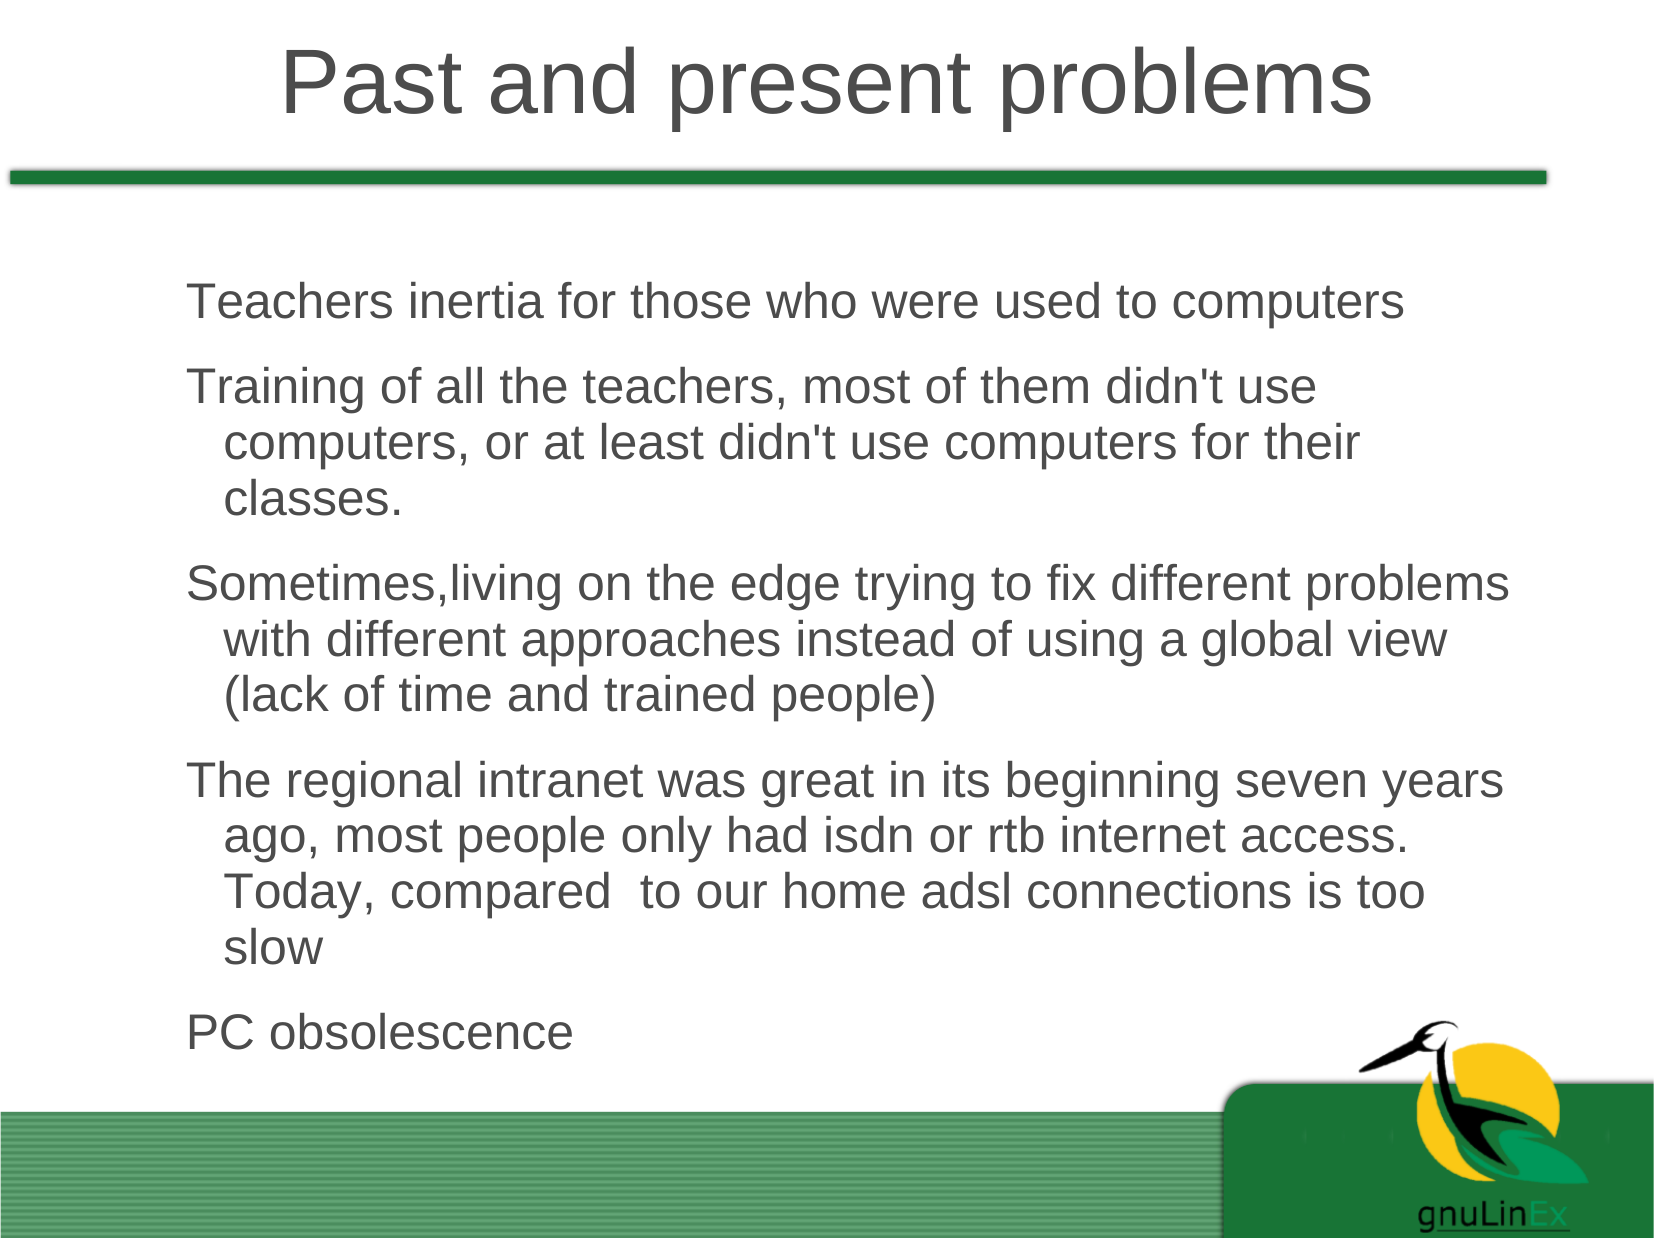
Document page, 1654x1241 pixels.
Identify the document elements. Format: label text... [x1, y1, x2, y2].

title Past and present problems [121, 0, 1534, 164]
picture [0, 0, 1654, 1238]
list Teachers inertia for those who were used to computers Training of all the teachers, most of them didn't use computers, or at least didn't use computers for their classes. Sometimes,living on the edge trying to fix different problems with different approaches instead of using a global view (lack of time and trained people) The regional intranet was great in its beginning seven years ago, most people only had isdn or rtb internet access. Today, compared to our home adsl connections is too slow PC obsolescence [110, 273, 1523, 1014]
